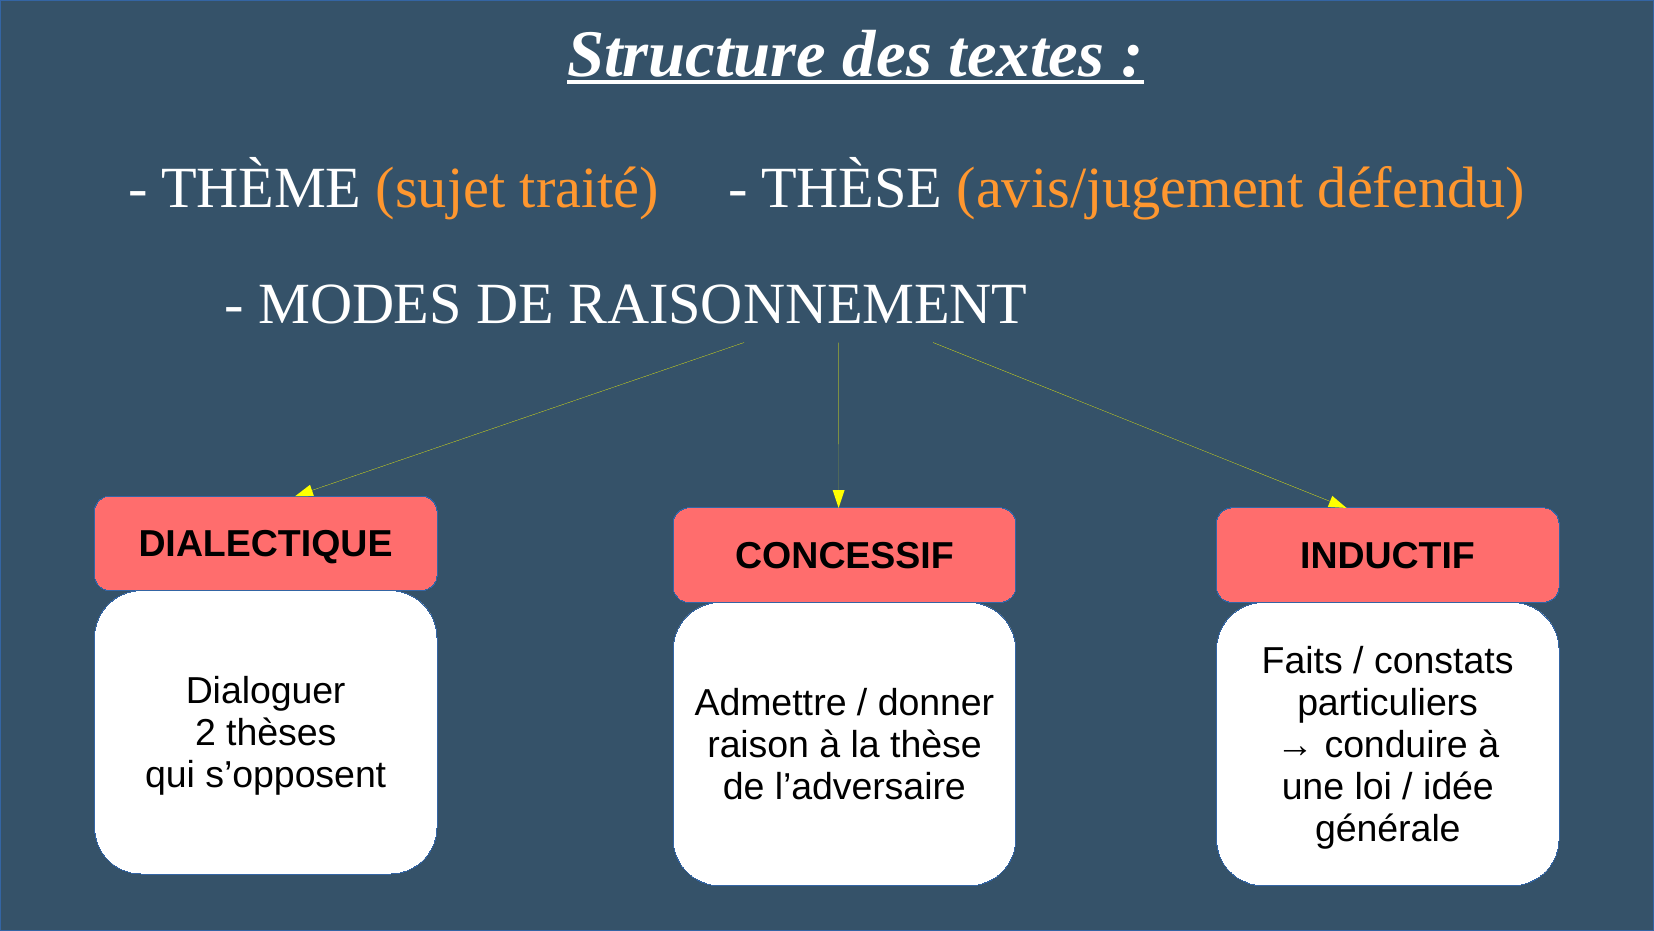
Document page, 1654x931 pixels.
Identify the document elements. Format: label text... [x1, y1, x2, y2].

title - THÈME (sujet traité) - THÈSE (avis/jugement défendu) [82, 106, 1571, 262]
text_box INDUCTIF [1216, 507, 1560, 603]
list Structure des textes : [478, 16, 1205, 242]
text_box Admettre / donner raison à la thèse de l’adversaire [673, 602, 1016, 886]
text_box Dialoguer 2 thèses qui s’opposent [94, 590, 438, 875]
text_box CONCESSIF [673, 507, 1016, 603]
list - MODES DE RAISONNEMENT [82, 264, 1560, 426]
text_box [0, 0, 1654, 931]
text_box Faits / constats particuliers → conduire à une loi / idée générale [1216, 602, 1560, 886]
text_box DIALECTIQUE [94, 496, 438, 591]
